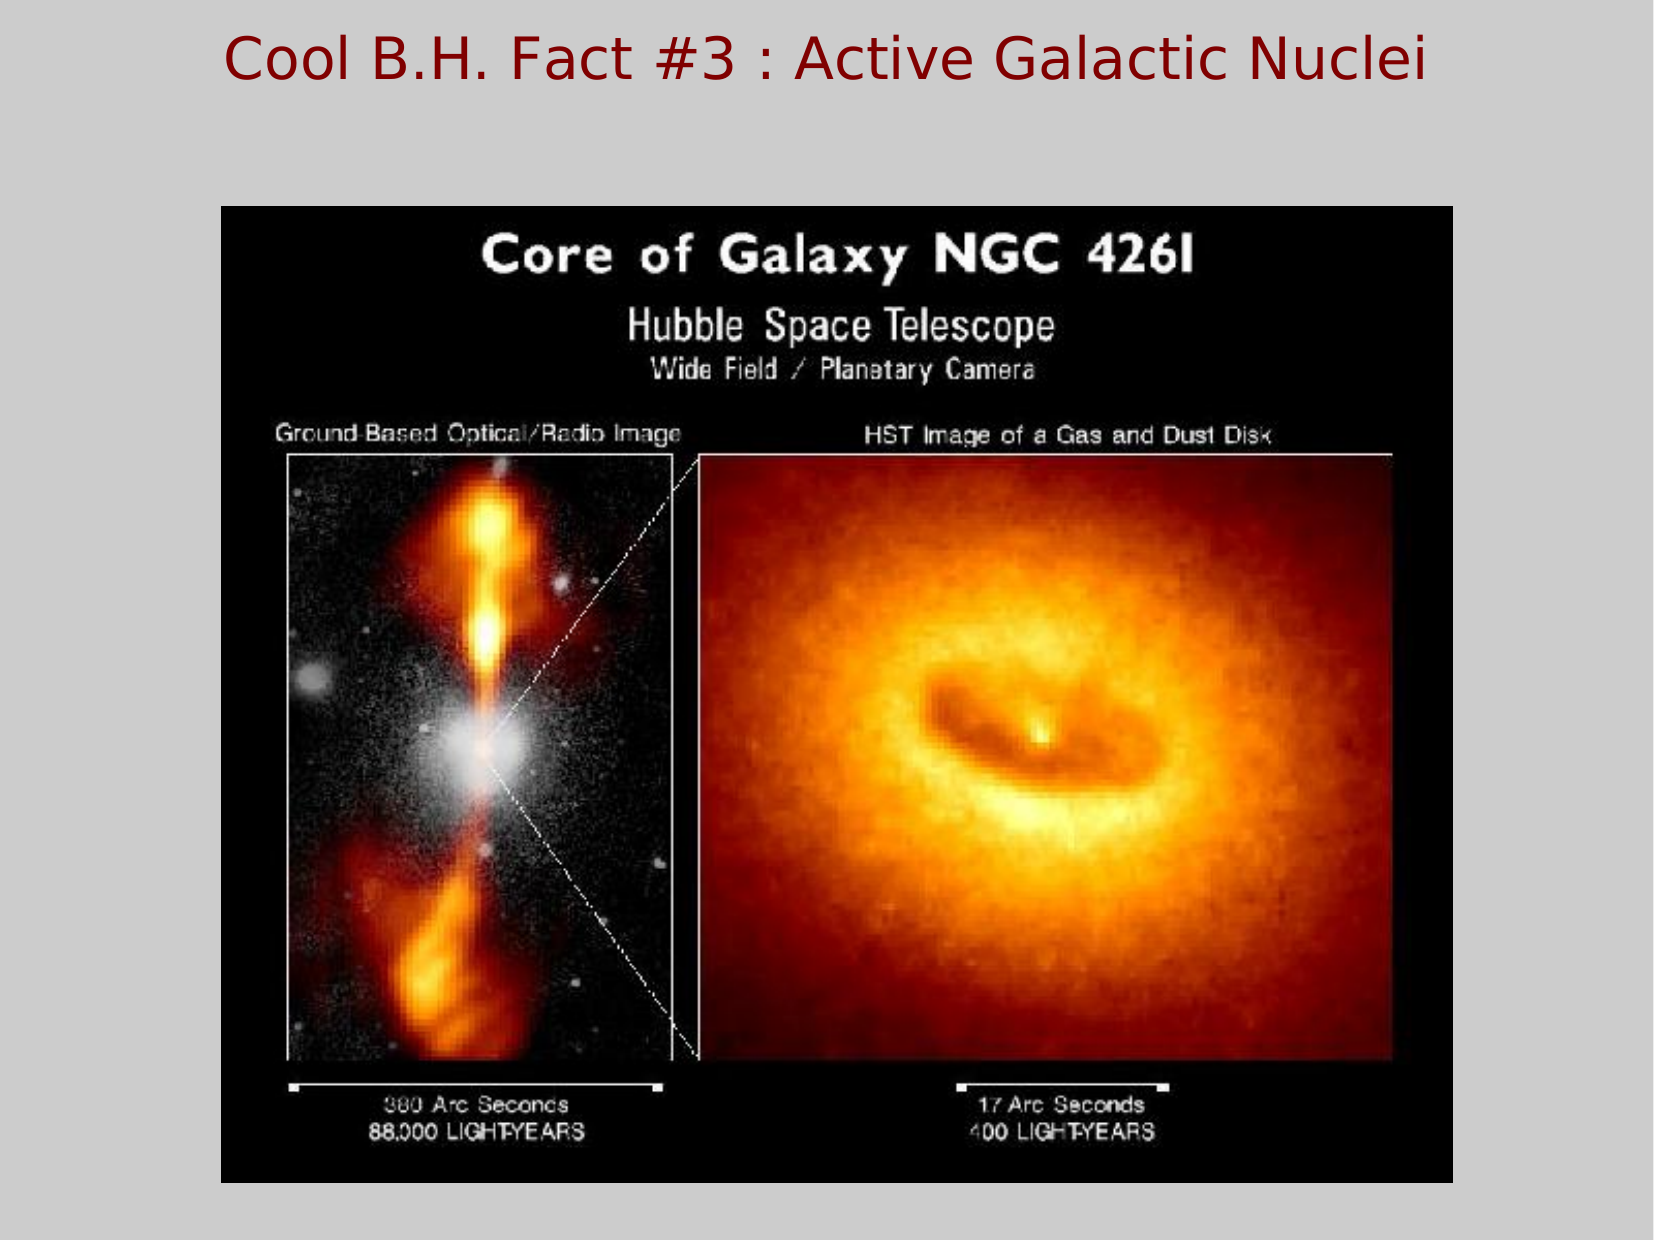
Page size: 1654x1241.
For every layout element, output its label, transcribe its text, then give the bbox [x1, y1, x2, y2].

text_box Cool B.H. Fact #3 : Active Galactic Nuclei [170, 18, 1484, 102]
picture [221, 206, 1453, 1184]
